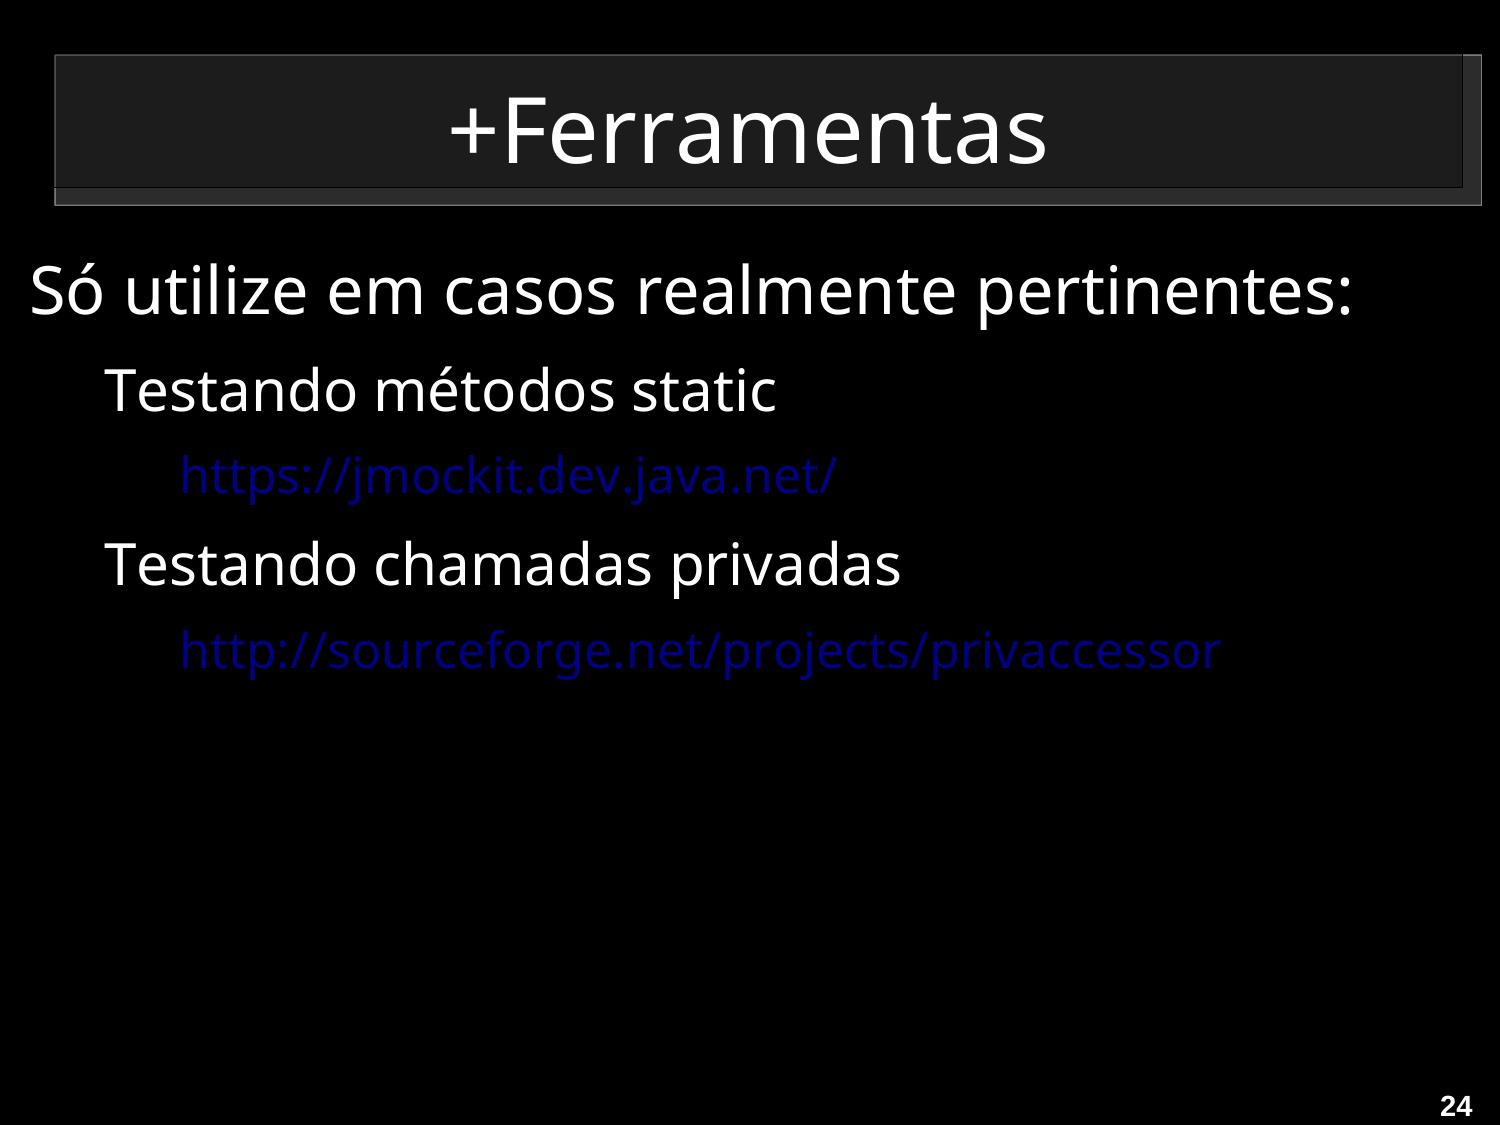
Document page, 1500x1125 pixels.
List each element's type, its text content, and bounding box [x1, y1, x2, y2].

title +Ferramentas [29, 38, 1469, 218]
list Só utilize em casos realmente pertinentes: Testando métodos static https://jmockit.dev.java.net/ Testando chamadas privadas http://sourceforge.net/projects/privaccessor [29, 243, 1469, 1072]
